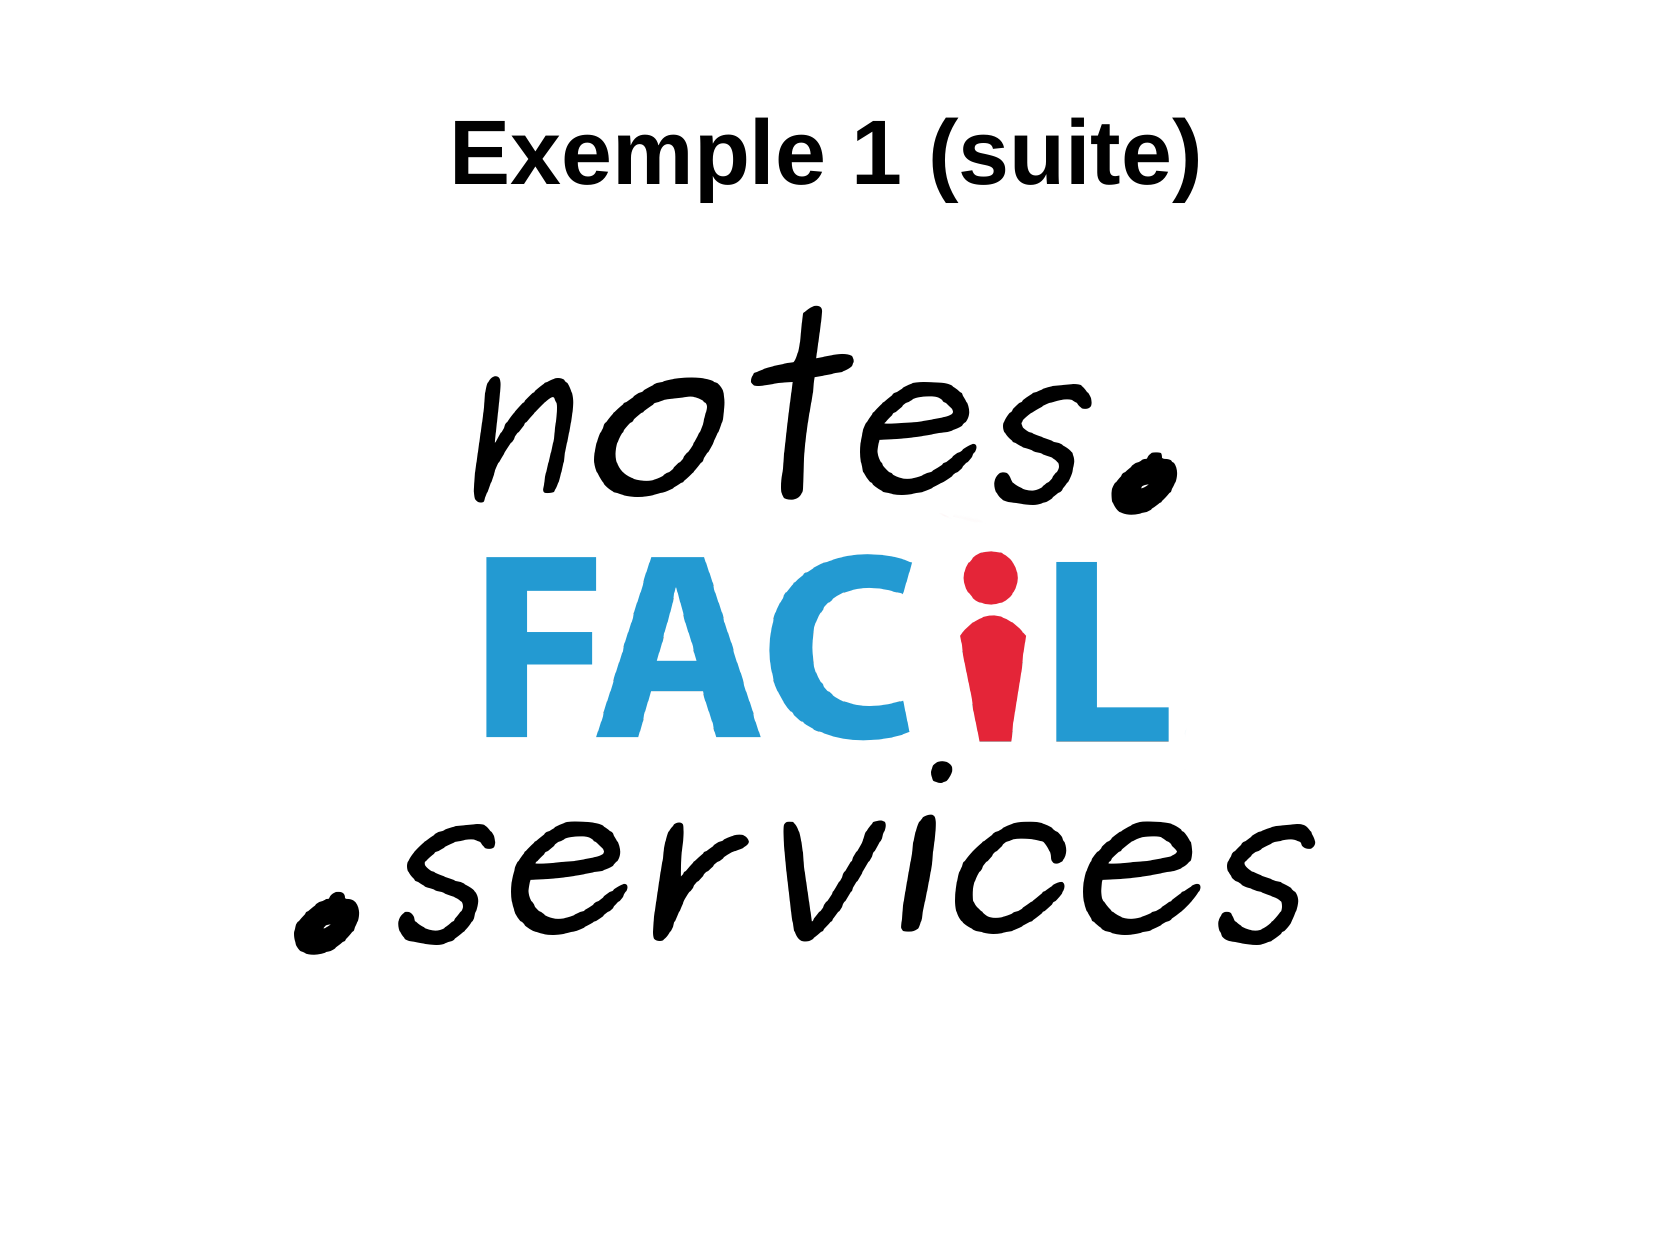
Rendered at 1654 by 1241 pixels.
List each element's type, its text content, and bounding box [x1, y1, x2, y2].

title Exemple 1 (suite) [82, 49, 1571, 257]
picture [106, 283, 1560, 1101]
